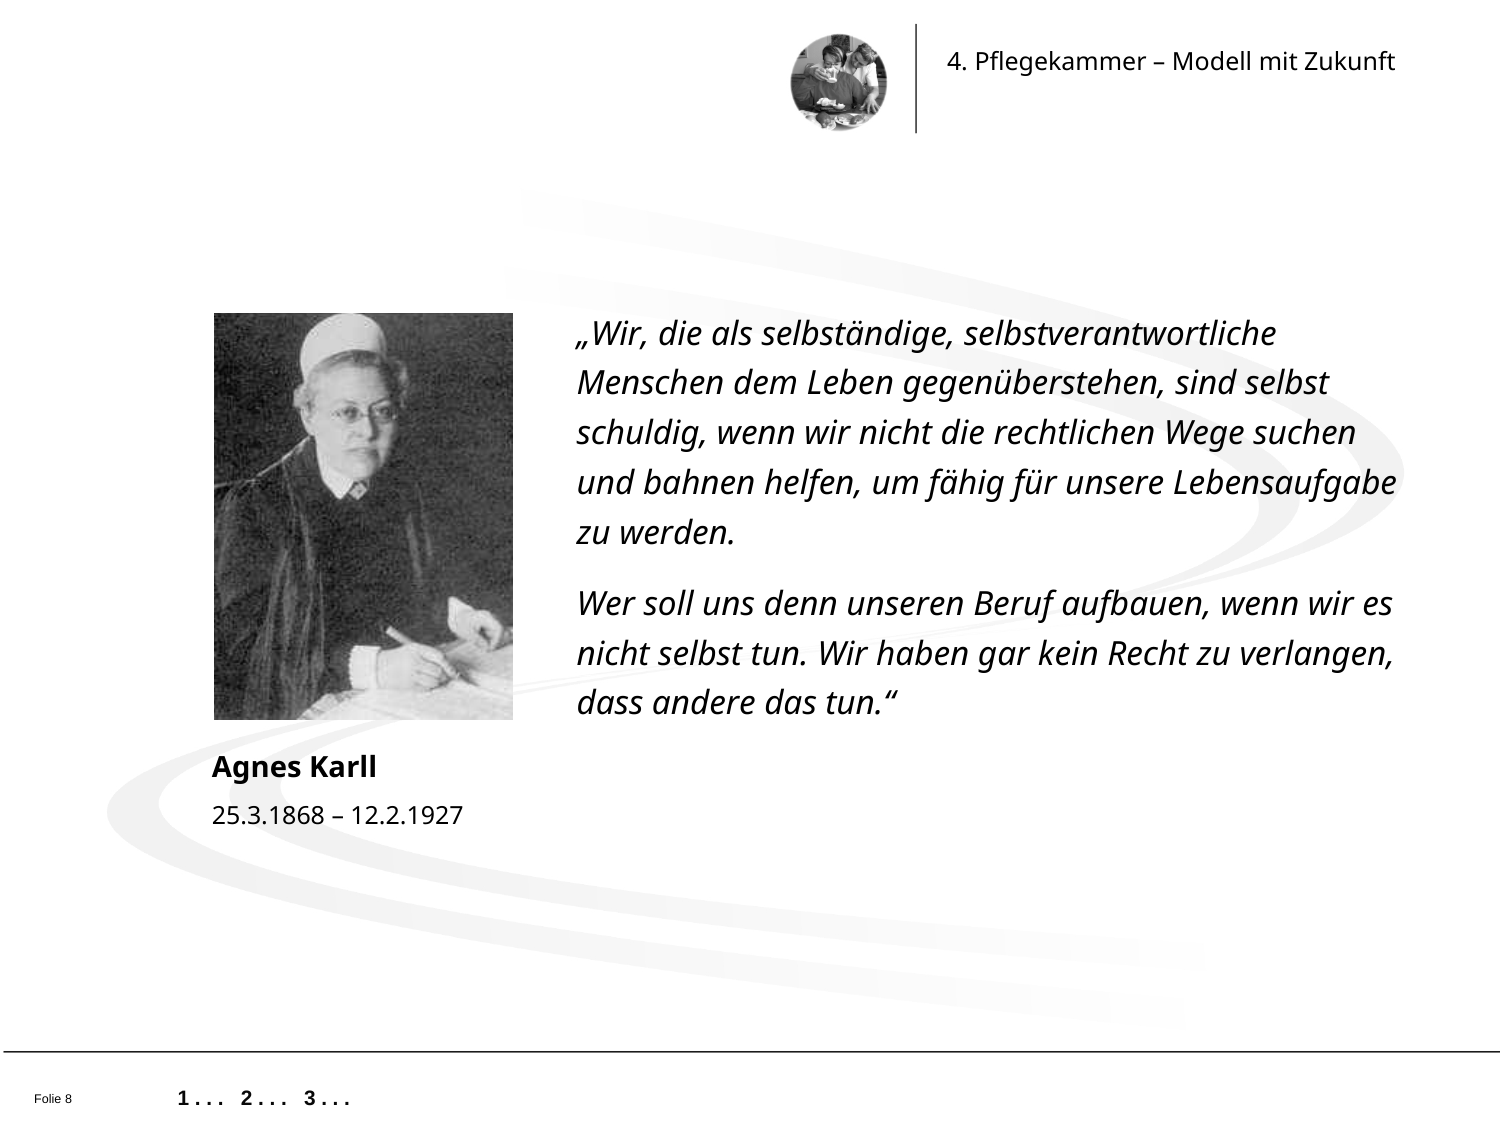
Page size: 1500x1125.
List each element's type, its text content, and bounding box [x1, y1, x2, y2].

text_box „Wir, die als selbständige, selbstverantwortliche Menschen dem Leben gegenüberstehen, sind selbst schuldig, wenn wir nicht die rechtlichen Wege suchen und bahnen helfen, um fähig für unsere Lebensaufgabe zu werden. Wer soll uns denn unseren Beruf aufbauen, wenn wir es nicht selbst tun. Wir haben gar kein Recht zu verlangen, dass andere das tun.“ [561, 293, 1436, 730]
picture [0, 0, 1500, 1125]
text_box Folie <Nummer> [0, 1083, 107, 1125]
text_box Agnes Karll 25.3.1868 – 12.2.1927 [197, 740, 534, 837]
text_box 4. Pflegekammer – Modell mit Zukunft [932, 30, 1477, 84]
text_box 1 . . . 2 . . . 3 . . . [159, 1077, 369, 1118]
